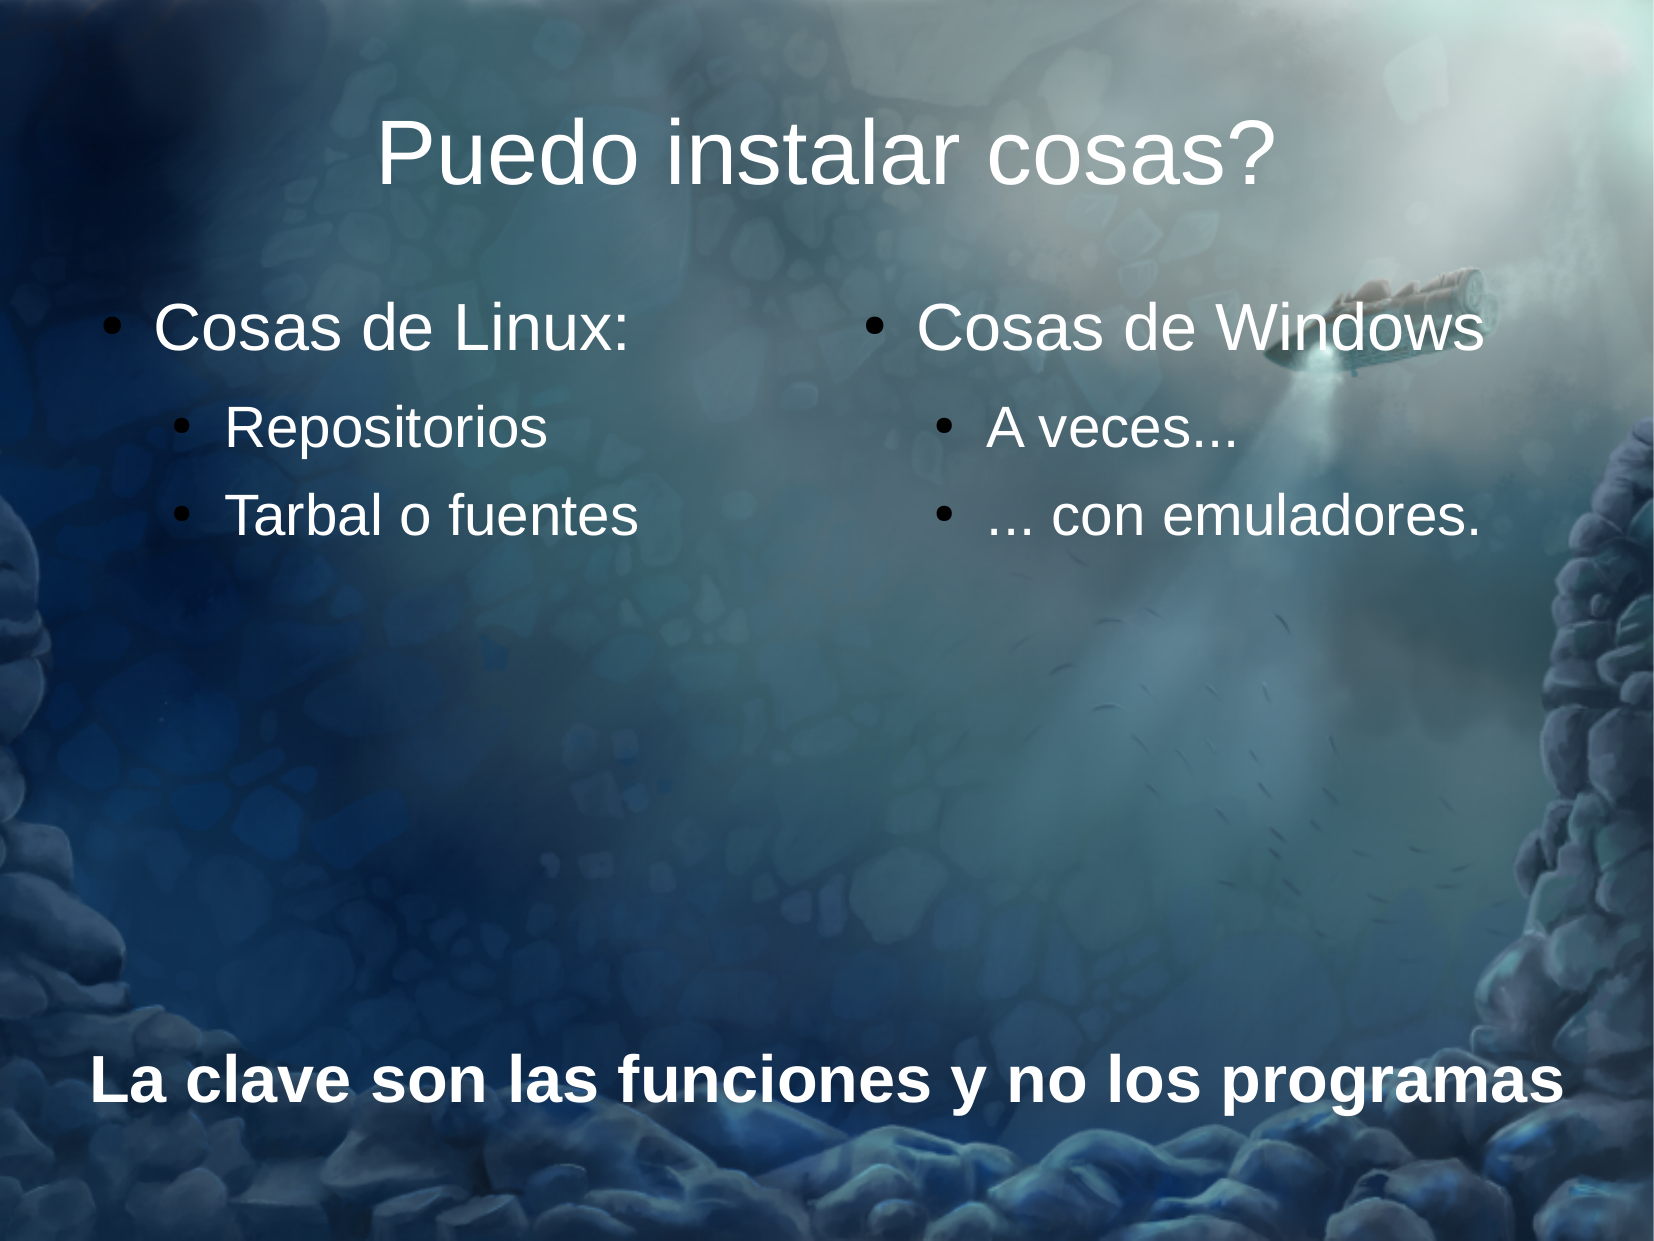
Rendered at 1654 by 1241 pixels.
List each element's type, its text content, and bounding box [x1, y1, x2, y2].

picture [0, 0, 1654, 1241]
list Cosas de Windows A veces... ... con emuladores. [845, 290, 1572, 1035]
title Puedo instalar cosas? [82, 49, 1571, 257]
list Cosas de Linux: Repositorios Tarbal o fuentes [82, 290, 809, 1035]
text_box La clave son las funciones y no los programas [74, 1035, 1587, 1125]
